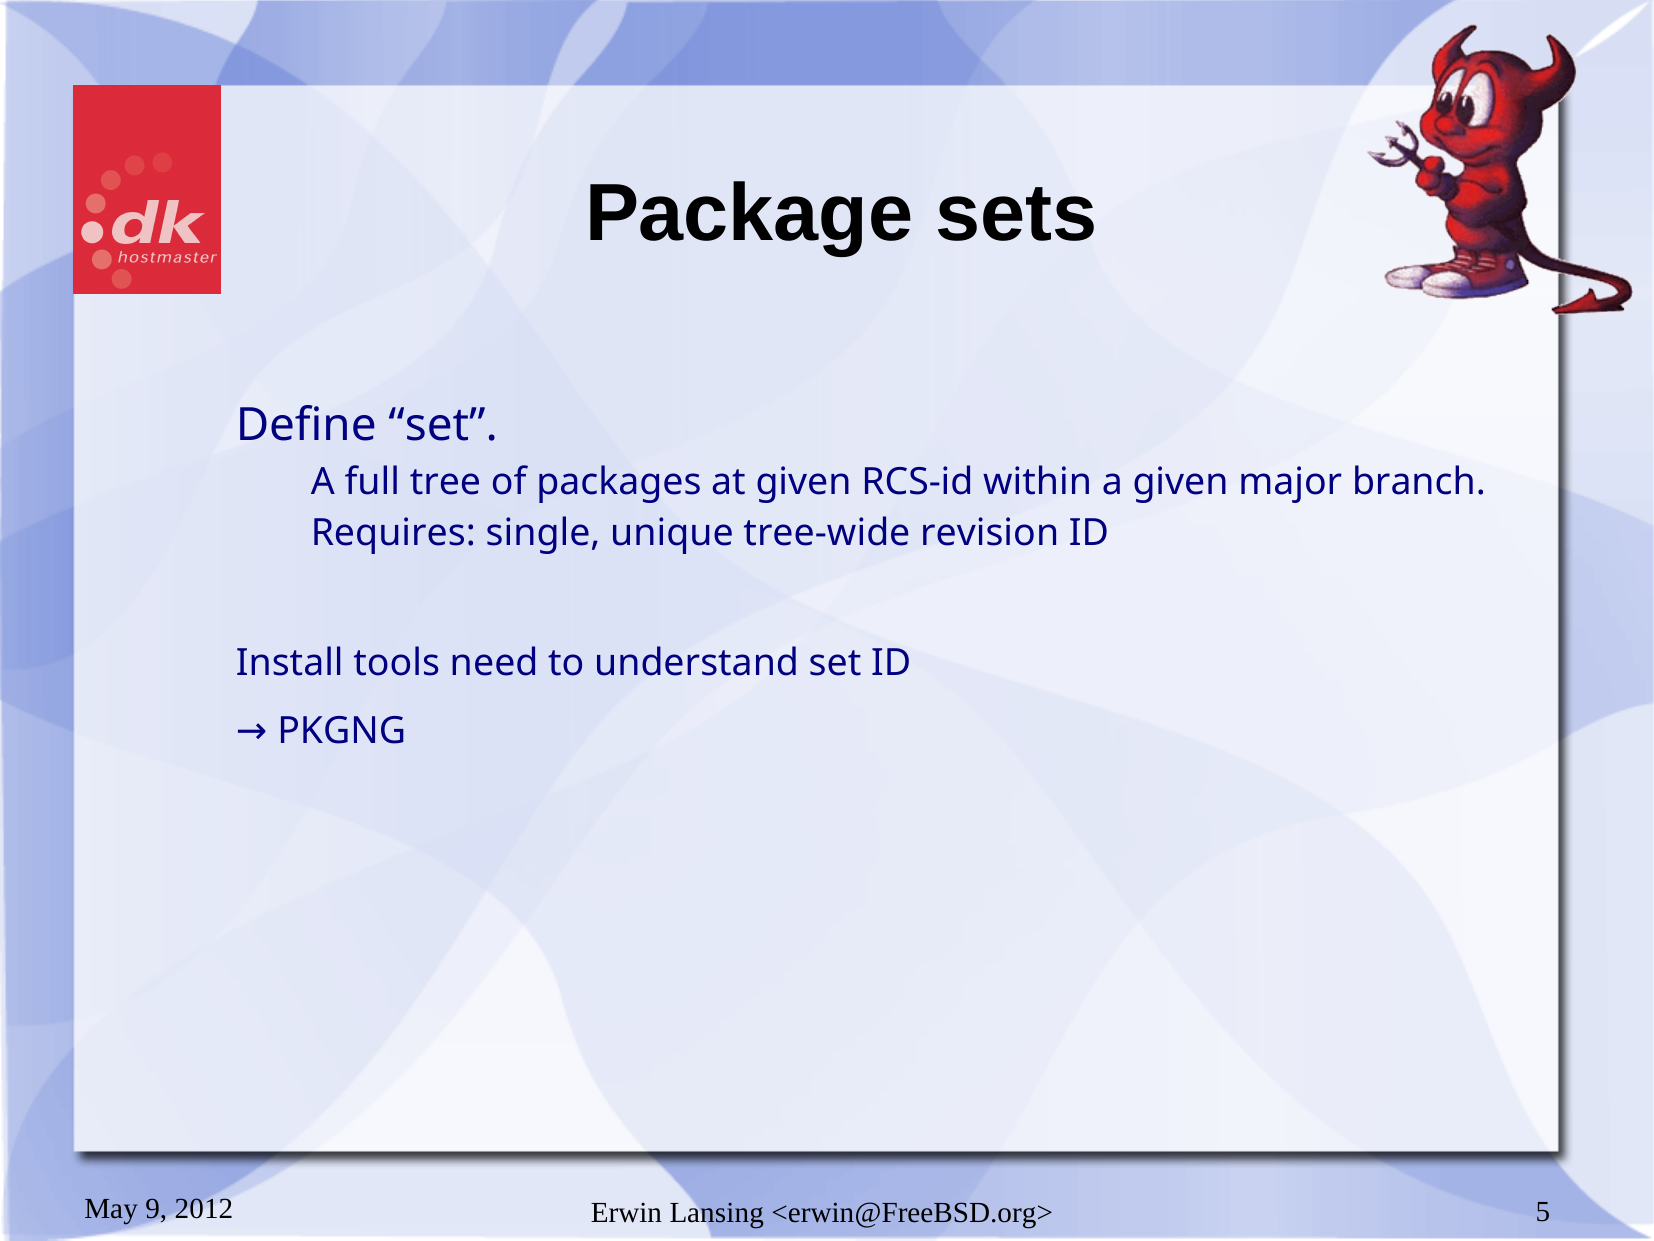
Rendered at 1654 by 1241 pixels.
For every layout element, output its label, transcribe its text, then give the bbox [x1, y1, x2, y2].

picture [0, 0, 1654, 1241]
text_box Define “set”. A full tree of packages at given RCS-id within a given major branch. Requires: single, unique tree-wide revision ID Install tools need to understand set ID → PKGNG [235, 391, 1431, 743]
title Package sets [135, 108, 1548, 316]
